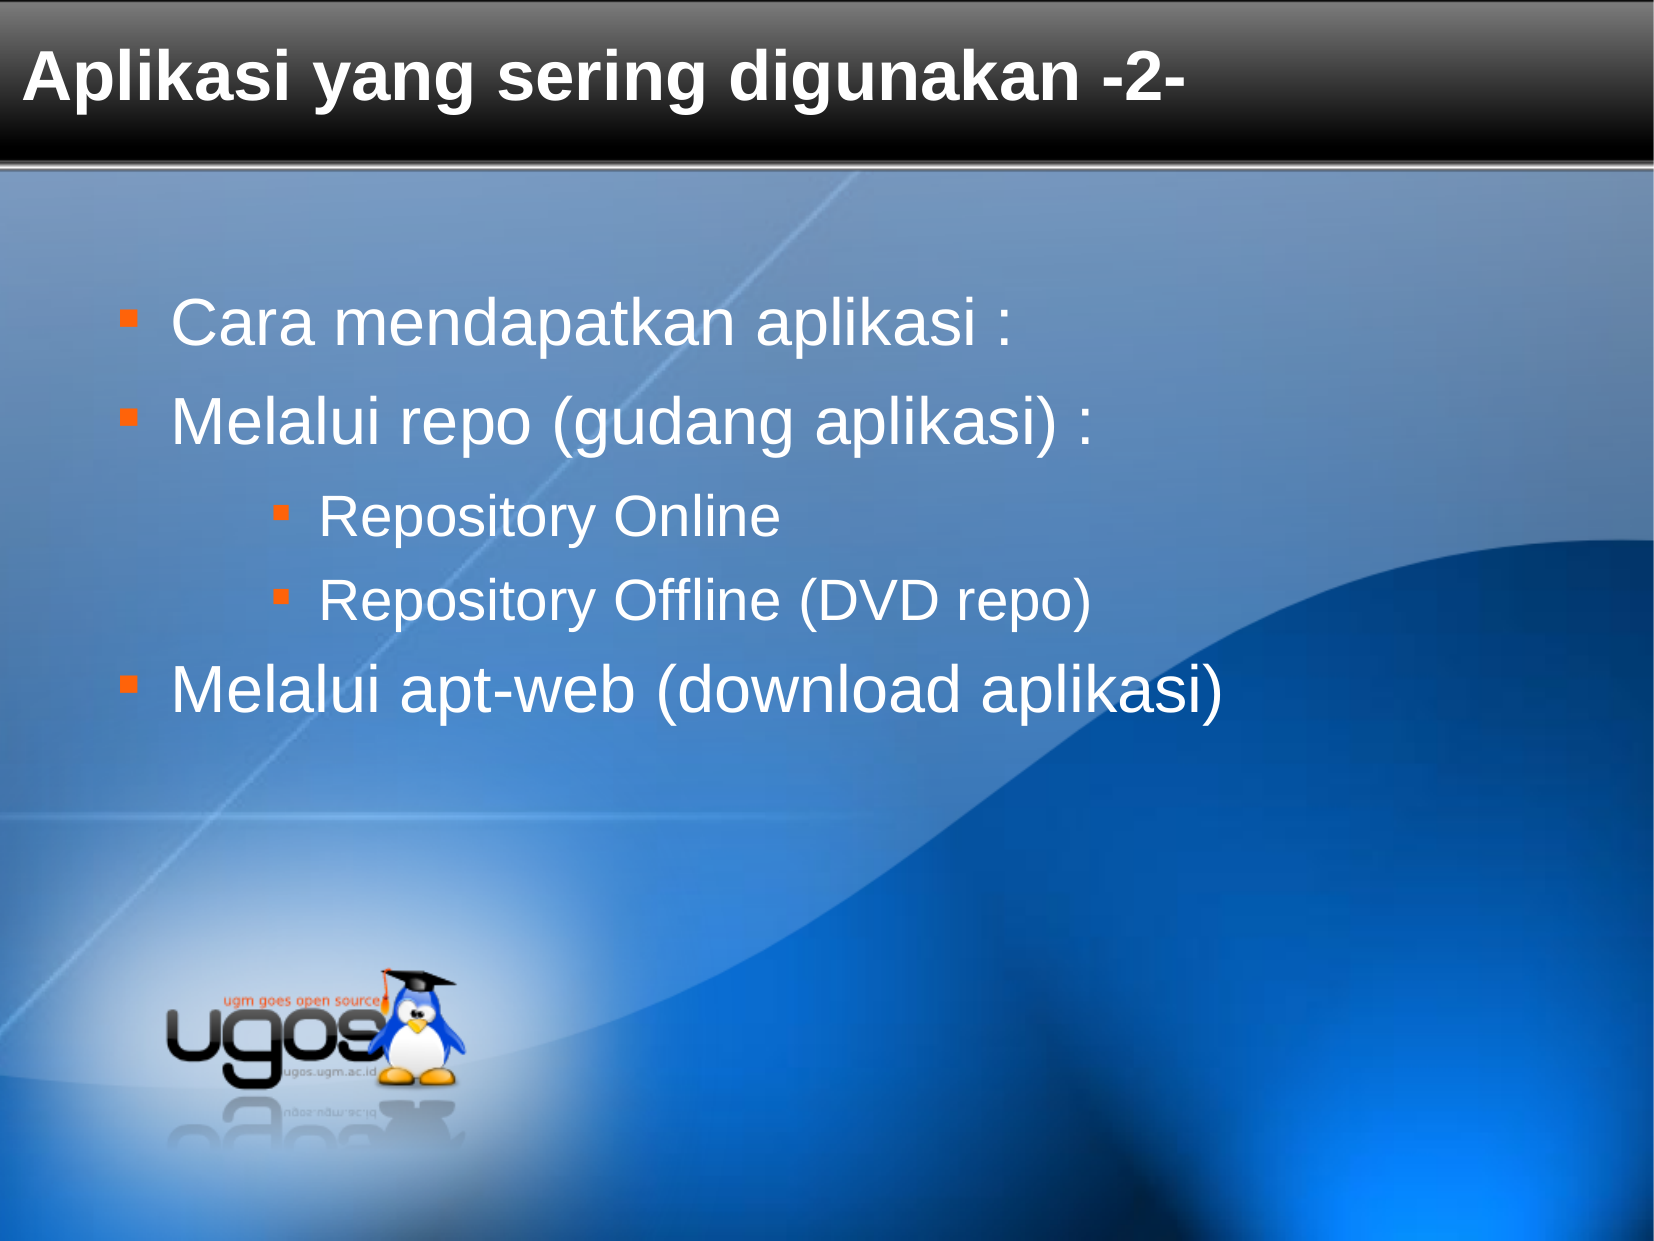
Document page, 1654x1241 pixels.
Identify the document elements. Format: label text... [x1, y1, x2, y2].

list Cara mendapatkan aplikasi : Melalui repo (gudang aplikasi) : Repository Online Repository Offline (DVD repo) Melalui apt-web (download aplikasi) [82, 290, 1571, 1109]
picture [0, 0, 1654, 1241]
title Aplikasi yang sering digunakan -2- [21, 7, 1653, 151]
